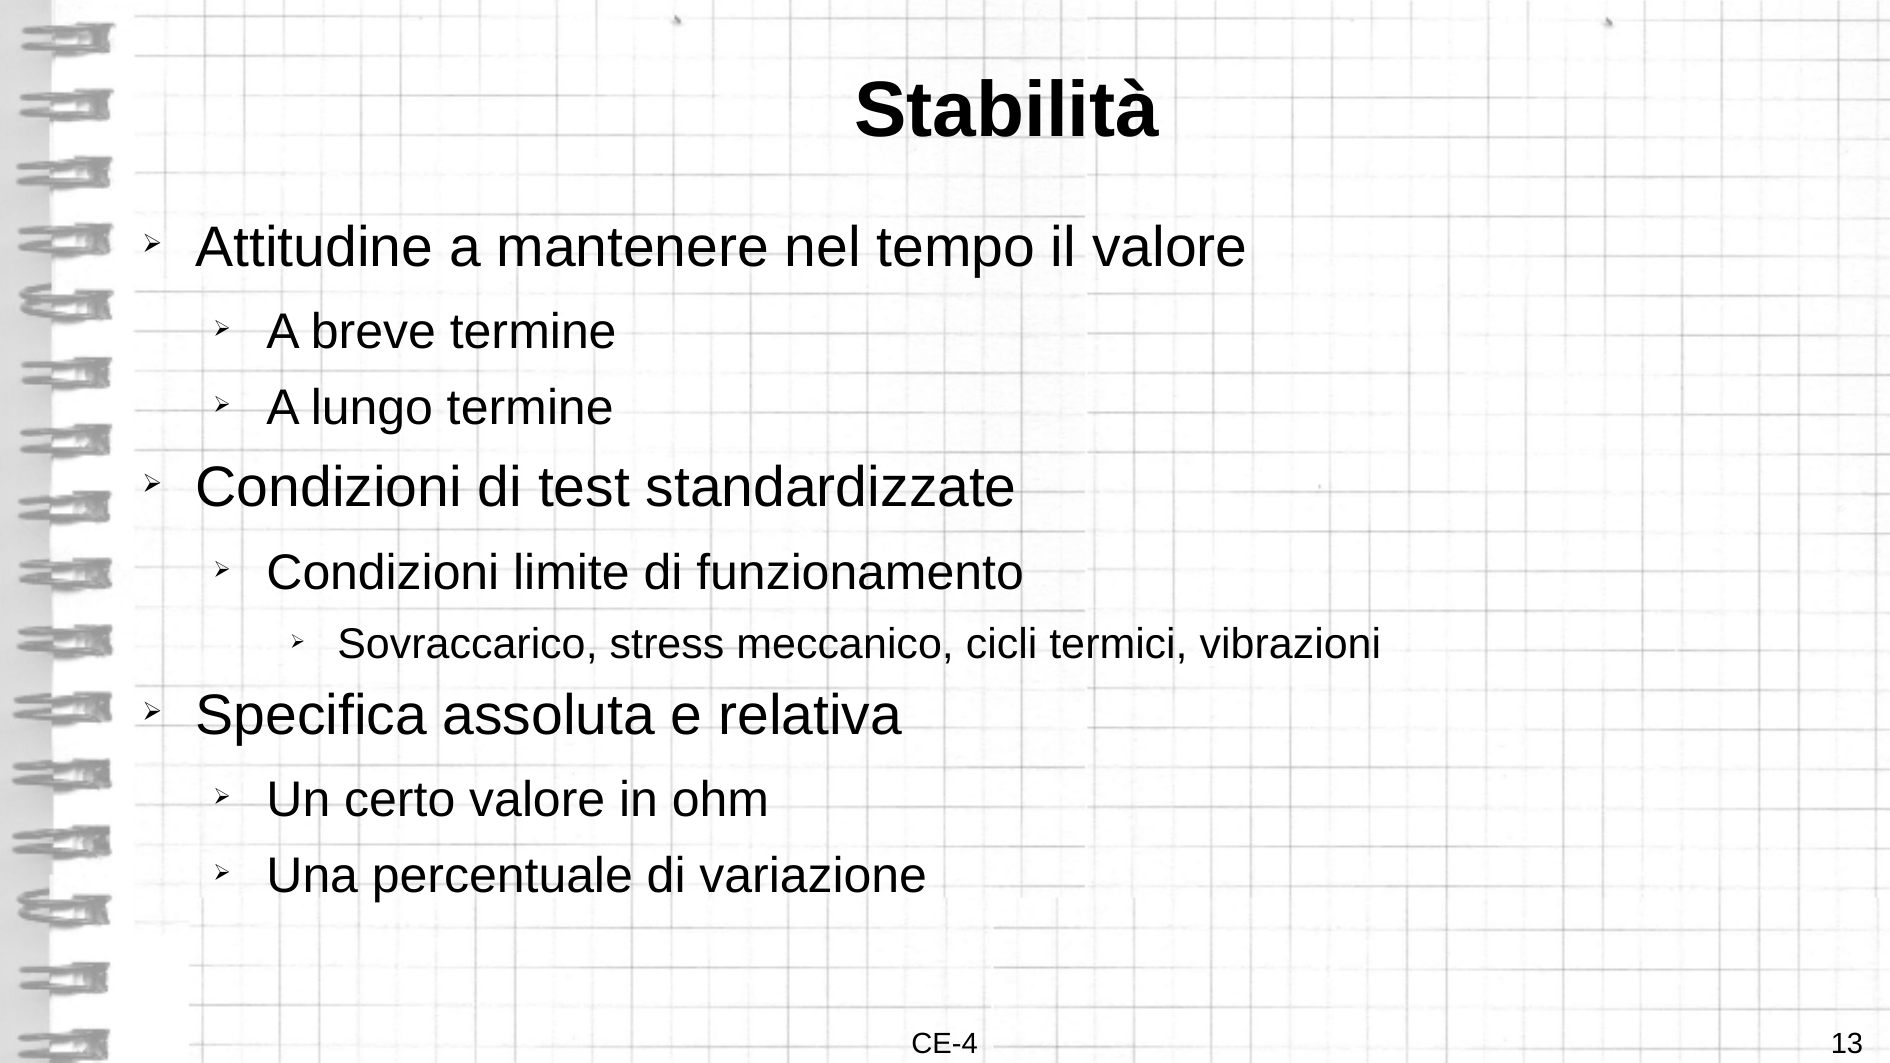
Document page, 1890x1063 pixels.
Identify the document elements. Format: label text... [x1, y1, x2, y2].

picture [0, 0, 1890, 1063]
title Stabilità [124, 20, 1890, 198]
list Attitudine a mantenere nel tempo il valore A breve termine A lungo termine Condizioni di test standardizzate Condizioni limite di funzionamento Sovraccarico, stress meccanico, cicli termici, vibrazioni Specifica assoluta e relativa Un certo valore in ohm Una percentuale di variazione [124, 214, 1890, 904]
